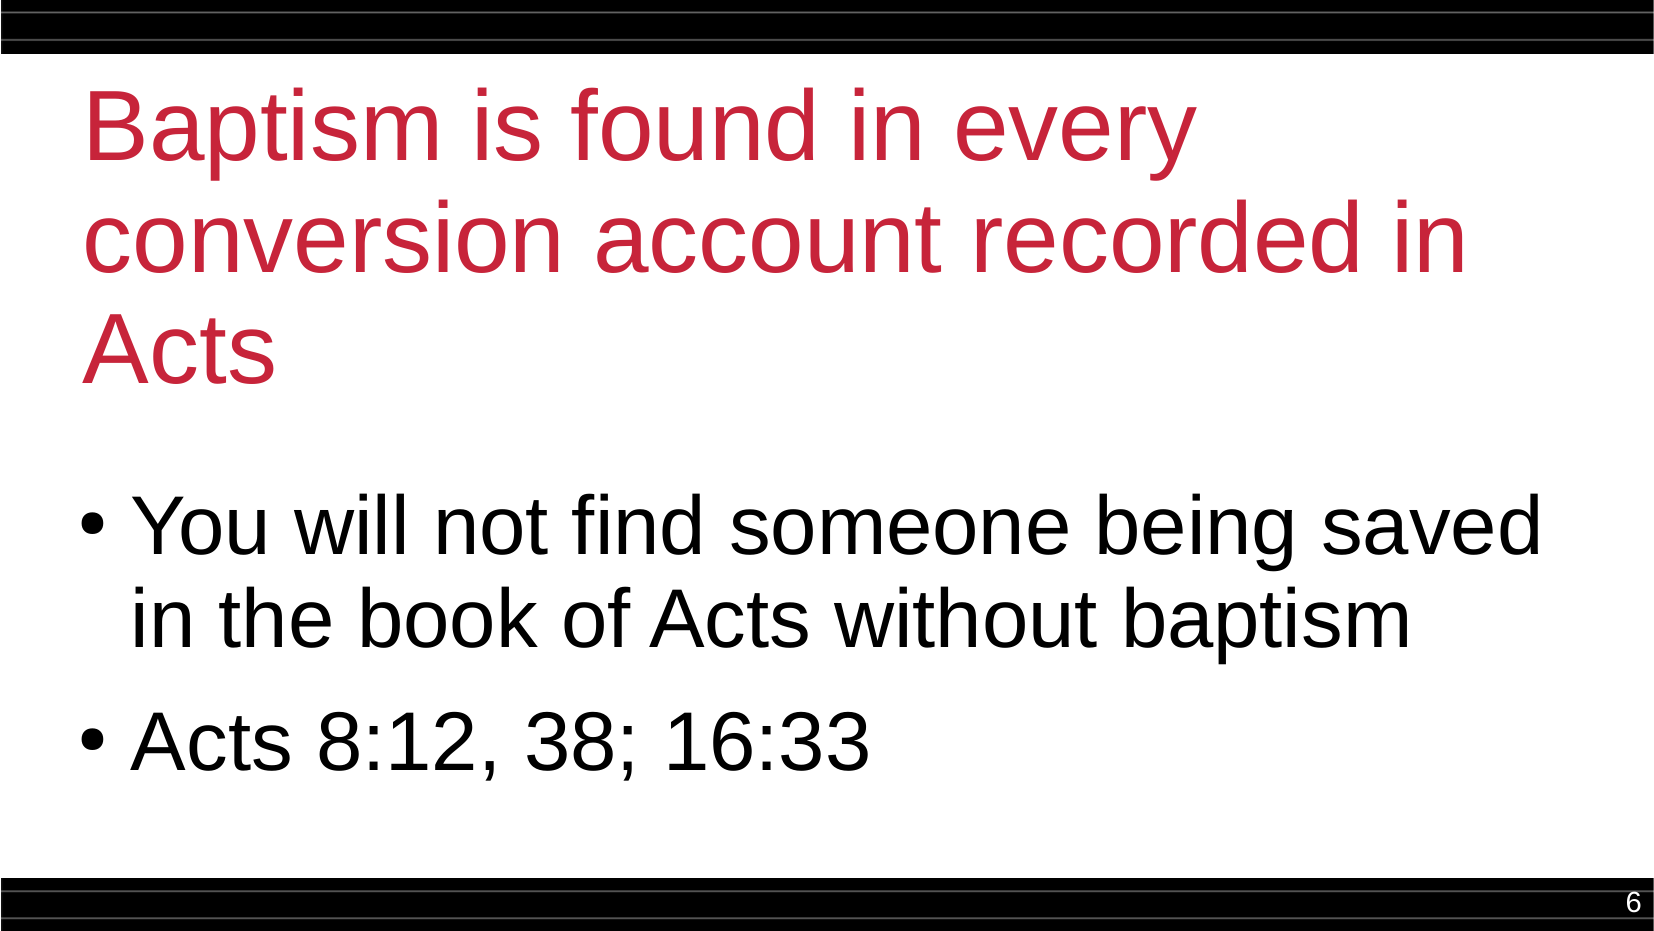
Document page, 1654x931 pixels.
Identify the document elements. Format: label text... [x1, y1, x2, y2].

list You will not find someone being saved in the book of Acts without baptism Acts 8:12, 38; 16:33 [60, 375, 1549, 856]
title Baptism is found in every conversion account recorded in Acts [82, 69, 1571, 406]
picture [1, 0, 1654, 54]
picture [1, 878, 1654, 931]
